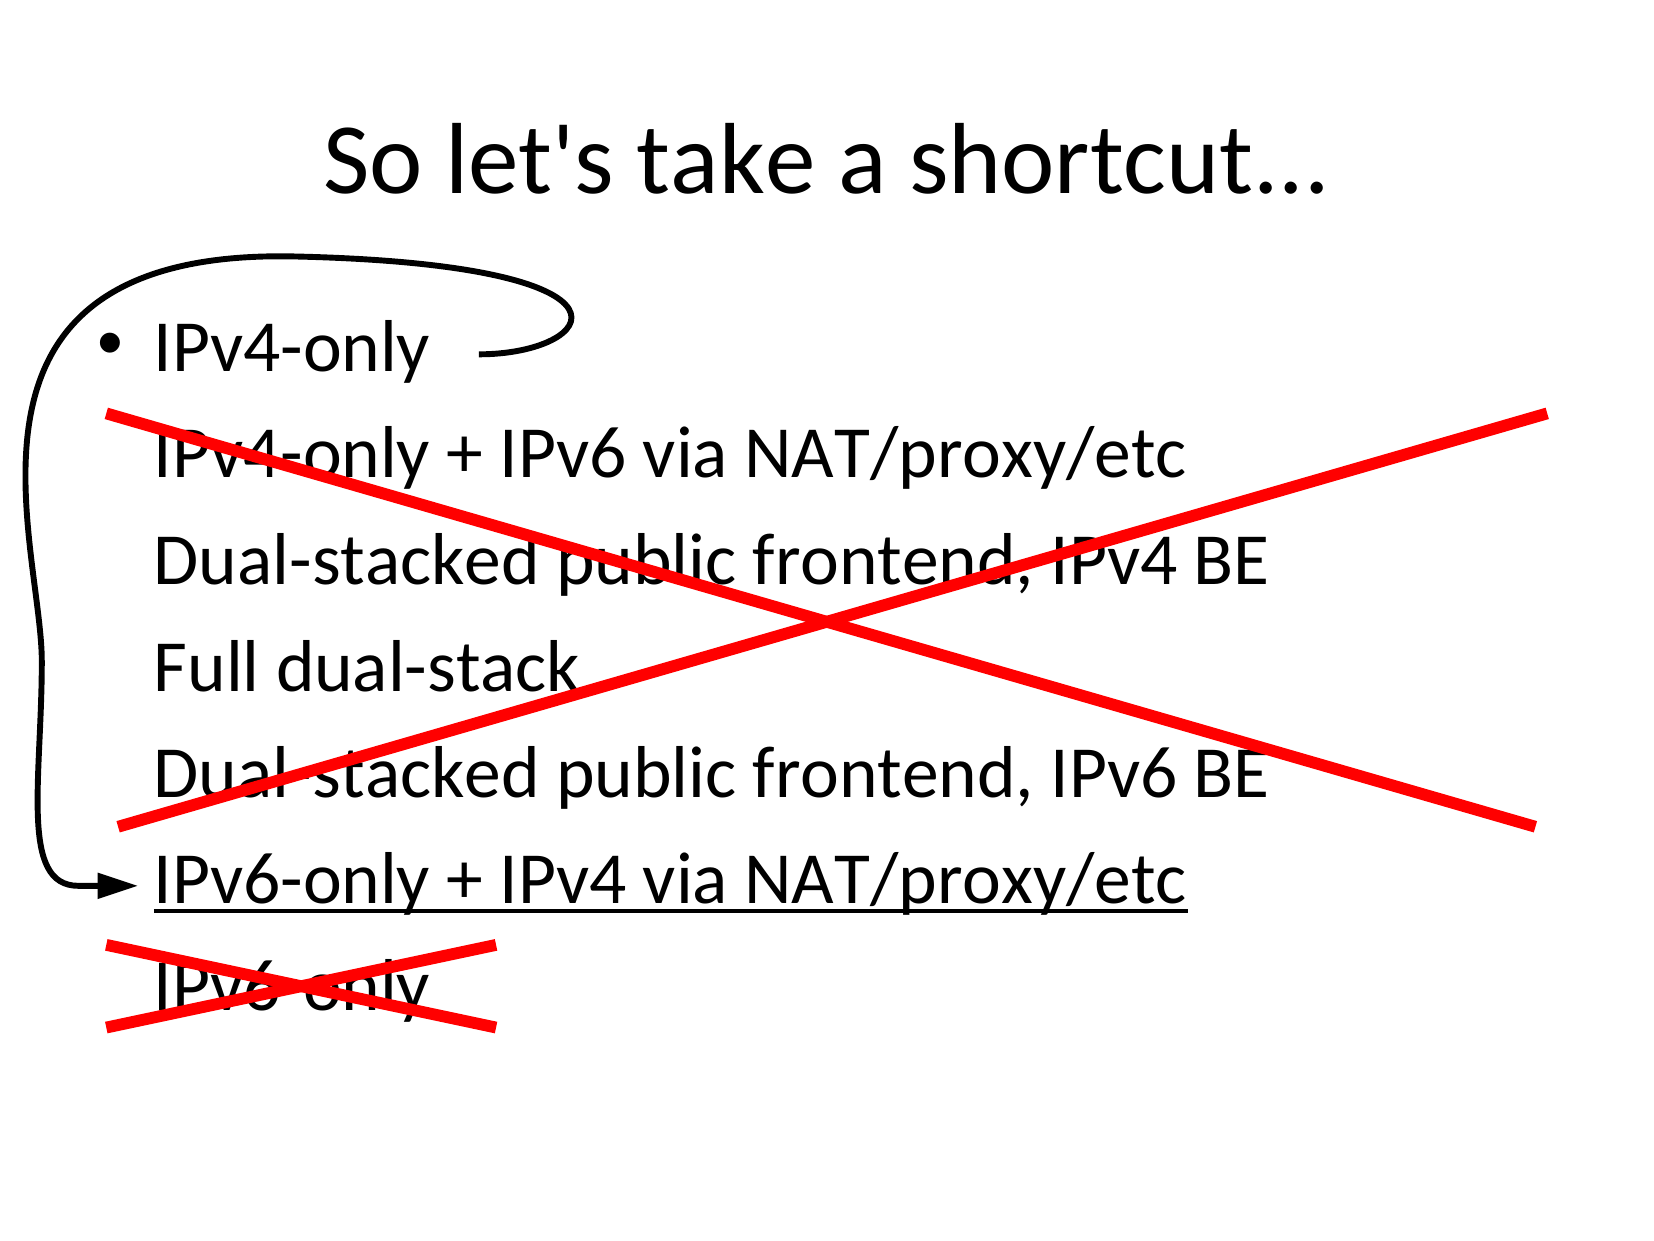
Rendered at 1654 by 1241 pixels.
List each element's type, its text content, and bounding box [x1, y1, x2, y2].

title So let's take a shortcut... [82, 49, 1571, 257]
list IPv4-only IPv4-only + IPv6 via NAT/proxy/etc Dual-stacked public frontend, IPv4 BE Full dual-stack Dual-stacked public frontend, IPv6 BE IPv6-only + IPv4 via NAT/proxy/etc IPv6-only [82, 290, 1571, 1124]
